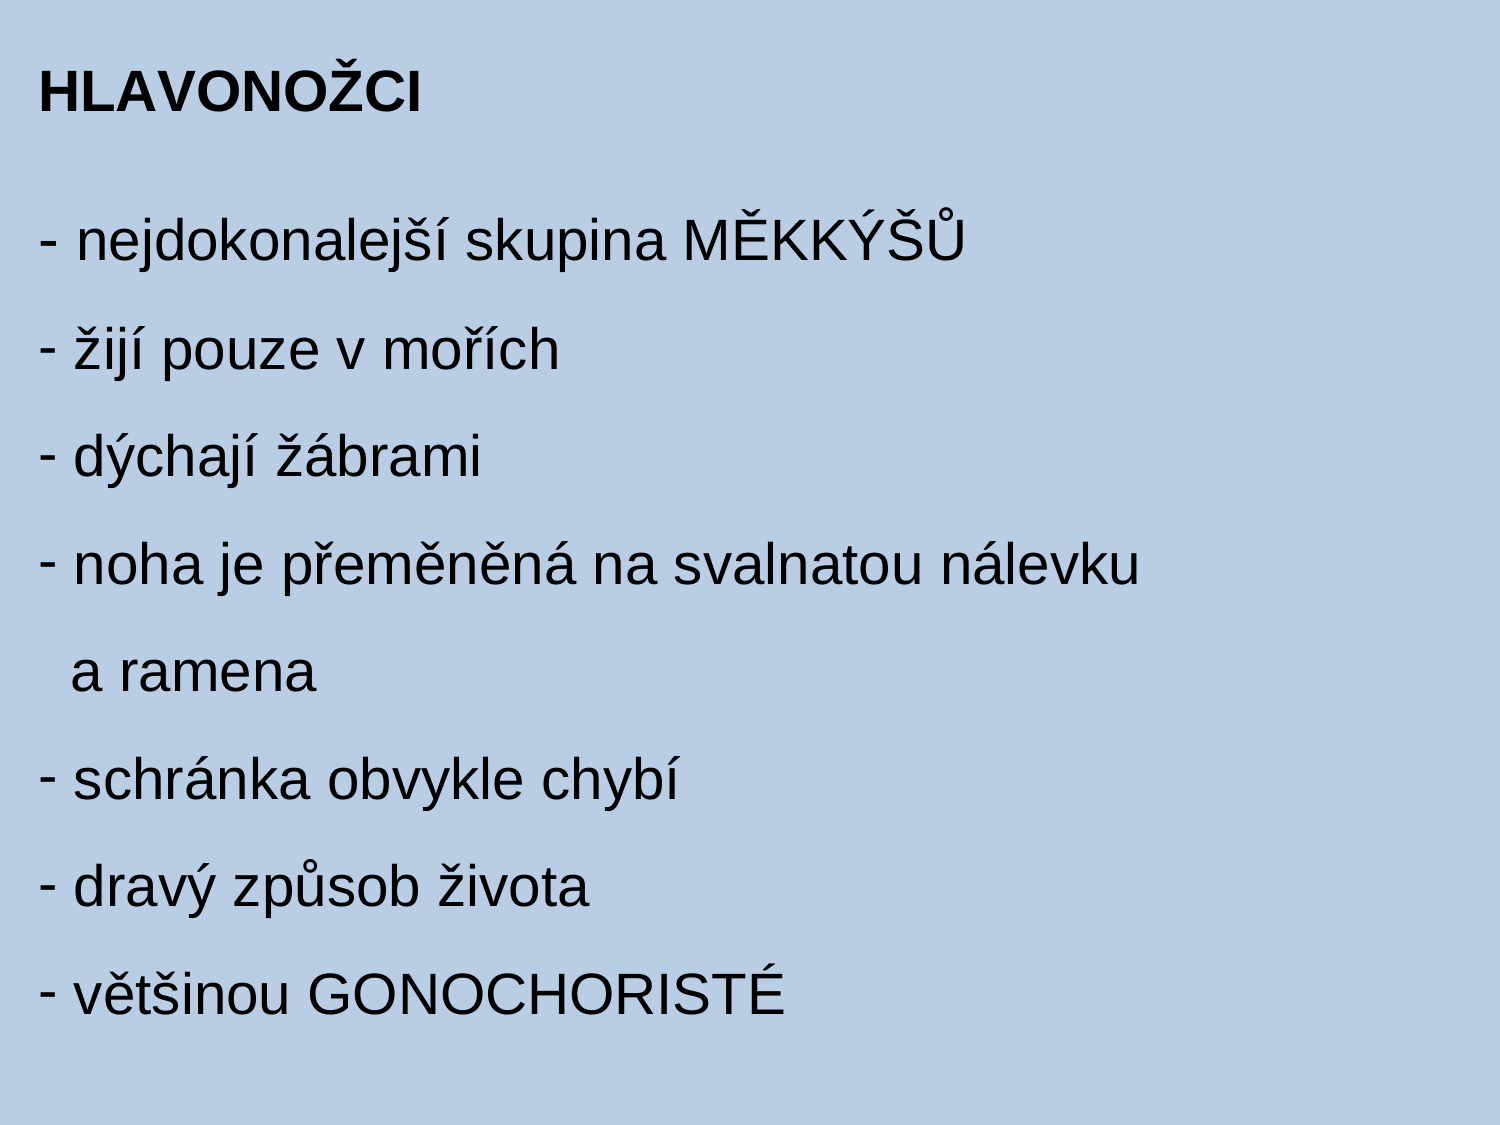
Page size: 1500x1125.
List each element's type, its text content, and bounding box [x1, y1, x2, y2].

text_box HLAVONOŽCI - nejdokonalejší skupina MĚKKÝŠŮ žijí pouze v mořích dýchají žábrami noha je přeměněná na svalnatou nálevku a ramena schránka obvykle chybí dravý způsob života většinou GONOCHORISTÉ [23, 45, 1465, 1034]
